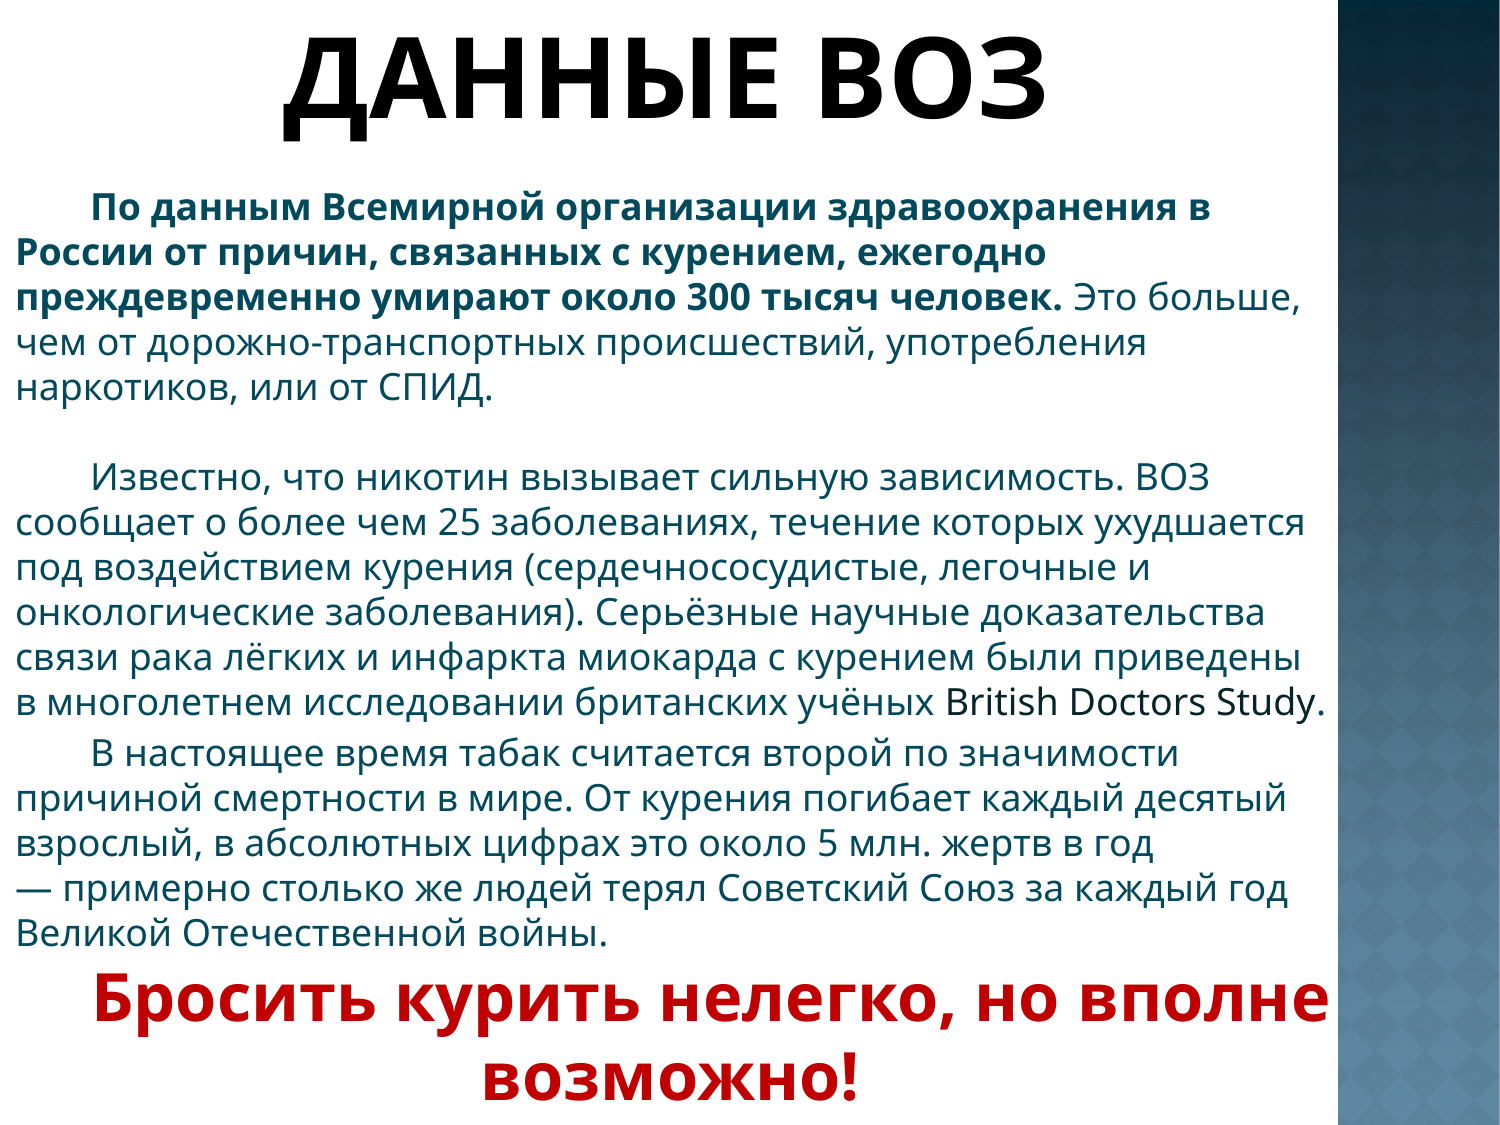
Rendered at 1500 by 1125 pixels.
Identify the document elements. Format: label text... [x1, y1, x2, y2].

text_box По данным Всемирной организации здравоохранения в России от причин, связанных с курением, ежегодно преждевременно умирают около 300 тысяч человек. Это больше, чем от дорожно-транспортных происшествий, употребления наркотиков, или от СПИД. Известно, что никотин вызывает сильную зависимость. ВОЗ сообщает о более чем 25 заболеваниях, течение которых ухудшается под воздействием курения (сердечнососудистые, легочные и онкологические заболевания). Серьёзные научные доказательства связи рака лёгких и инфаркта миокарда с курением были приведены в многолетнем исследовании британских учёных British Doctors Study. В настоящее время табак считается второй по значимости причиной смертности в мире. От курения погибает каждый десятый взрослый, в абсолютных цифрах это около 5 млн. жертв в год — примерно столько же людей терял Советский Союз за каждый год Великой Отечественной войны. Бросить курить нелегко, но вполне возможно! [0, 176, 1348, 1122]
title Данные ВОЗ [70, 0, 1264, 141]
